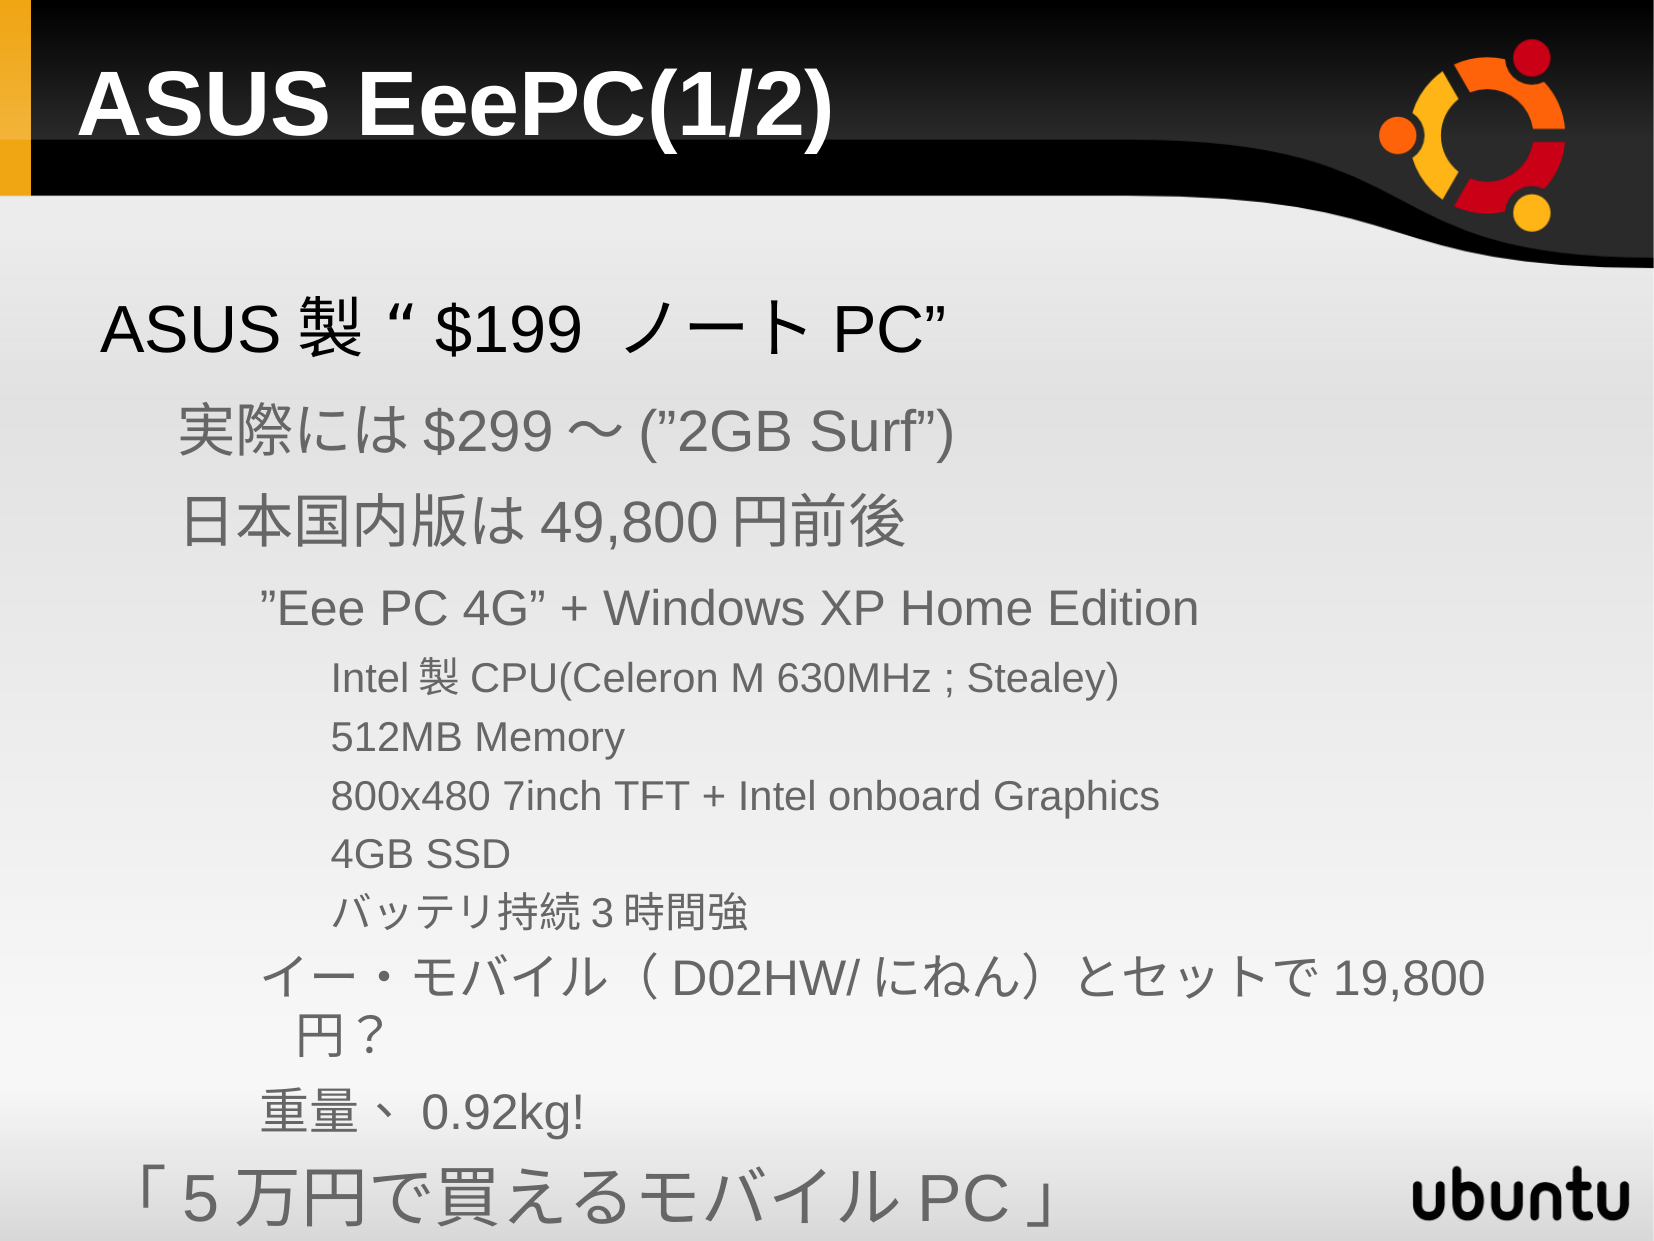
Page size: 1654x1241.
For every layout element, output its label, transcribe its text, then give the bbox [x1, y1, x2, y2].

picture [0, 0, 1654, 1241]
list ASUS製 “$199 ノートPC” 実際には$299〜(”2GB Surf”) 日本国内版は49,800円前後 ”Eee PC 4G” + Windows XP Home Edition Intel製CPU(Celeron M 630MHz ; Stealey) 512MB Memory 800x480 7inch TFT + Intel onboard Graphics 4GB SSD バッテリ持続3時間強 イー・モバイル（D02HW/にねん）とセットで19,800円？ 重量、0.92kg! 「5万円で買えるモバイルPC」 [82, 290, 1571, 1179]
title ASUS EeePC(1/2) [76, 0, 1565, 208]
